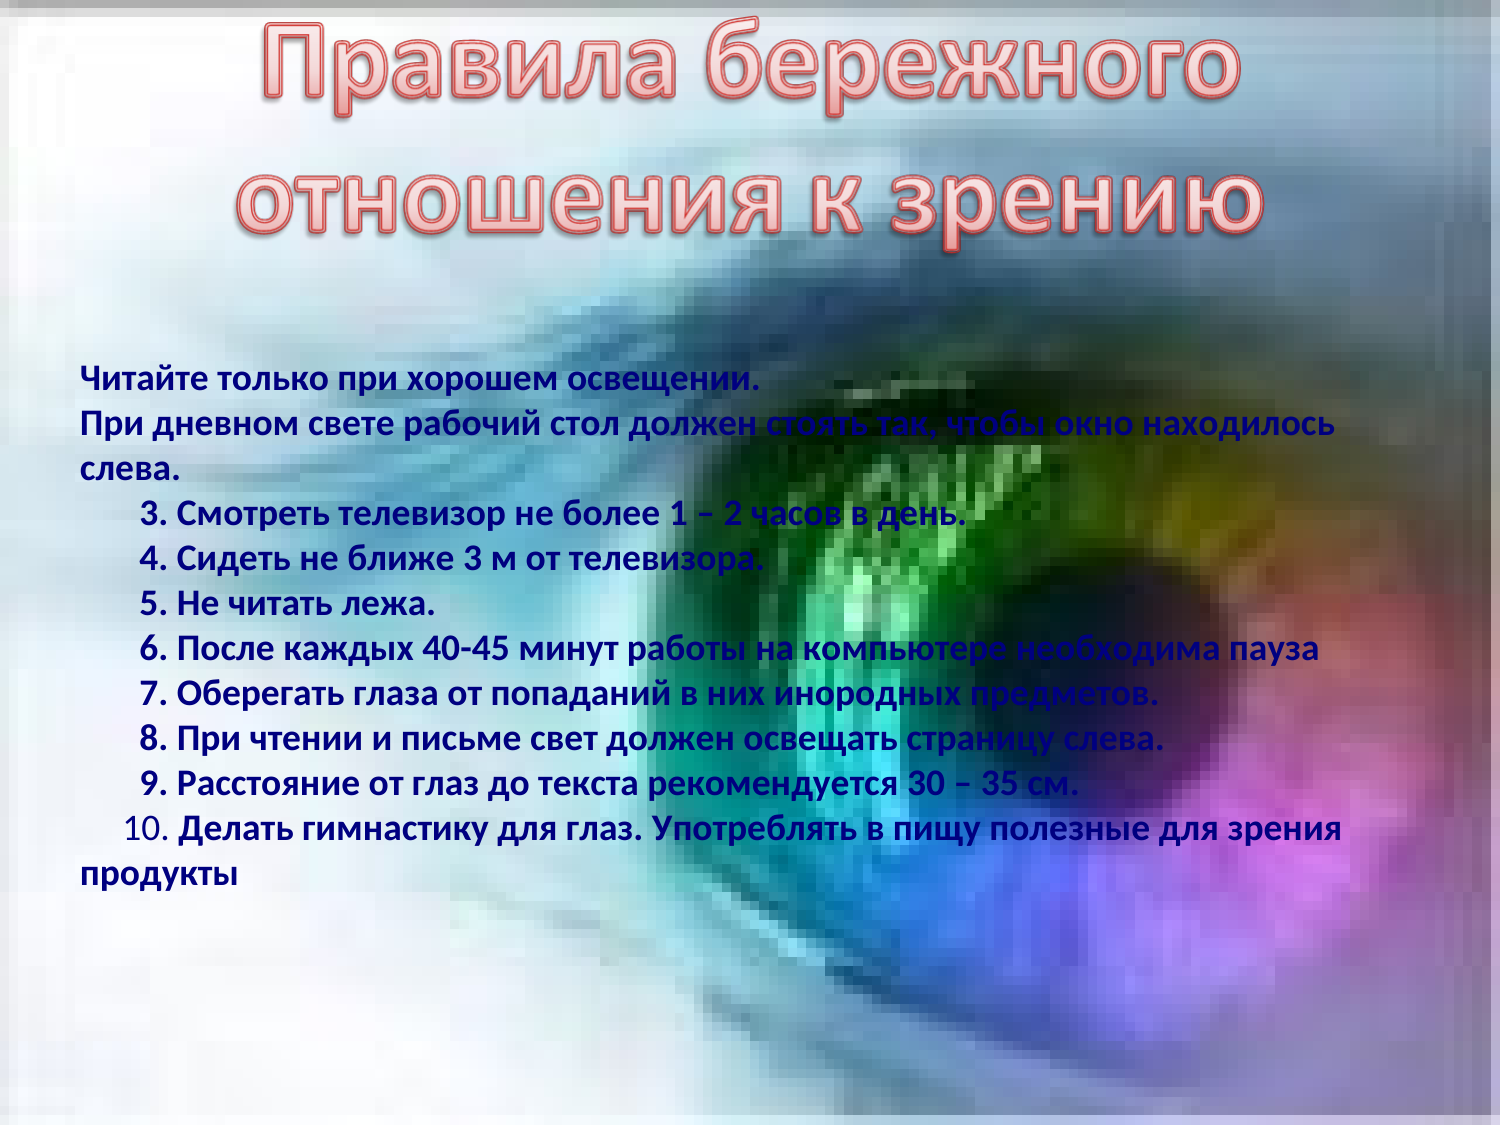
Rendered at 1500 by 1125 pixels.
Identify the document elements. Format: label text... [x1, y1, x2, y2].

text_box Читайте только при хорошем освещении. При дневном свете рабочий стол должен стоять так, чтобы окно находилось слева. 3. Смотреть телевизор не более 1 – 2 часов в день. 4. Сидеть не ближе 3 м от телевизора. 5. Не читать лежа. 6. После каждых 40-45 минут работы на компьютере необходима пауза 7. Оберегать глаза от попаданий в них инородных предметов. 8. При чтении и письме свет должен освещать страницу слева. 9. Расстояние от глаз до текста рекомендуется 30 – 35 см. 10. Делать гимнастику для глаз. Употреблять в пищу полезные для зрения продукты [64, 255, 1415, 1107]
picture [0, 0, 1500, 1125]
